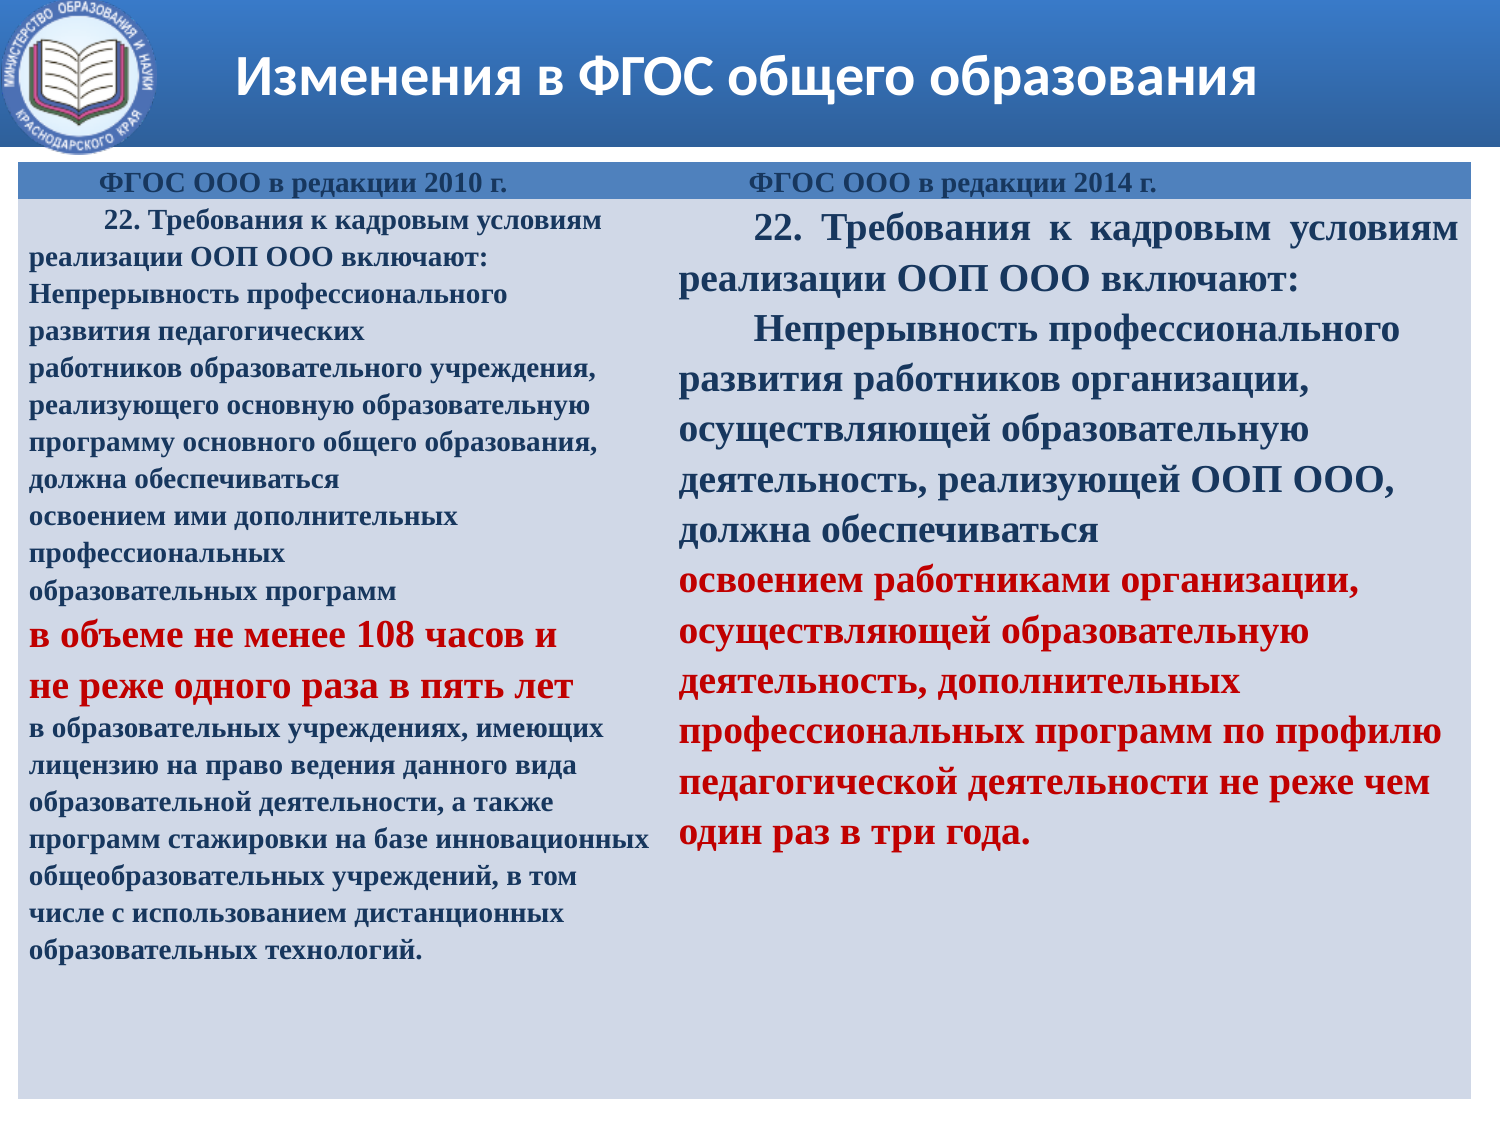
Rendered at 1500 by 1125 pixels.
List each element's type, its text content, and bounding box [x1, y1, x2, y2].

picture [0, 0, 157, 155]
table_header ФГОС ООО в редакции 2014 г. [667, 162, 1471, 199]
text_box Изменения в ФГОС общего образования [157, 0, 1500, 147]
table_cell 22. Требования к кадровым условиям реализации ООП ООО включают: Непрерывность профессионального развития педагогических работников образовательного учреждения, реализующего основную образовательную программу основного общего образования, должна обеспечиваться освоением ими дополнительных профессиональных образовательных программ в объеме не менее 108 часов и не реже одного раза в пять лет в образовательных учреждениях, имеющих лицензию на право ведения данного вида образовательной деятельности, а также программ стажировки на базе инновационных общеобразовательных учреждений, в том числе с использованием дистанционных образовательных технологий. [18, 199, 667, 1099]
table_header ФГОС ООО в редакции 2010 г. [18, 162, 667, 199]
table_cell 22. Требования к кадровым условиям реализации ООП ООО включают: Непрерывность профессионального развития работников организации, осуществляющей образовательную деятельность, реализующей ООП ООО, должна обеспечиваться освоением работниками организации, осуществляющей образовательную деятельность, дополнительных профессиональных программ по профилю педагогической деятельности не реже чем один раз в три года. [667, 199, 1471, 1099]
